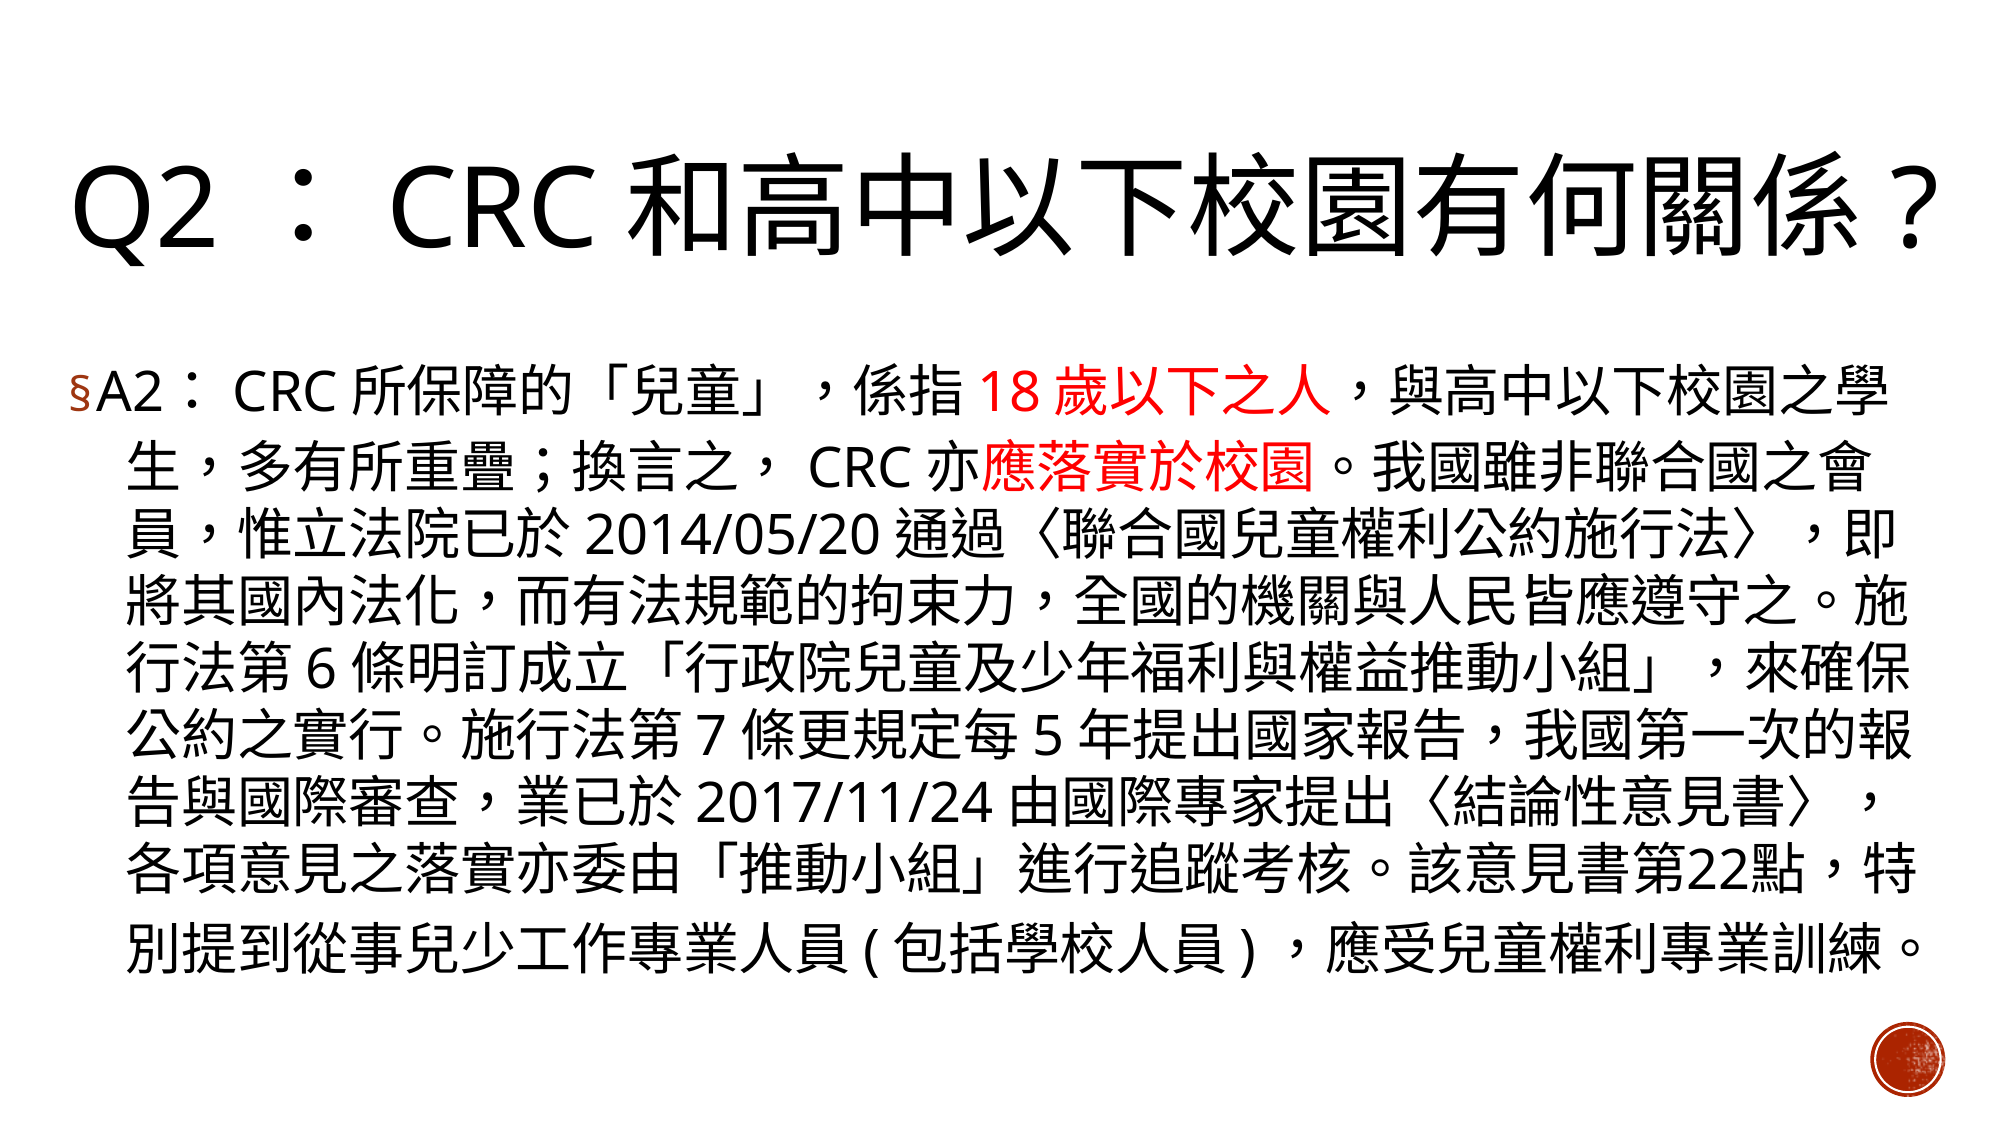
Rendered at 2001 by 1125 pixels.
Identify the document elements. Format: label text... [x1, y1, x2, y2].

title Q2：CRC和高中以下校園有何關係? [53, 79, 1937, 344]
list A2：CRC所保障的「兒童」，係指18歲以下之人，與高中以下校園之學生，多有所重疊；換言之，CRC亦應落實於校園。我國雖非聯合國之會員，惟立法院已於2014/05/20通過〈聯合國兒童權利公約施行法〉，即將其國內法化，而有法規範的拘束力，全國的機關與人民皆應遵守之。施行法第6條明訂成立「行政院兒童及少年福利與權益推動小組」，來確保公約之實行。施行法第7條更規定每5年提出國家報告，我國第一次的報告與國際審查，業已於2017/11/24由國際專家提出〈結論性意見書〉，各項意見之落實亦委由「推動小組」進行追蹤考核。該意見書第22點，特別提到從事兒少工作專業人員(包括學校人員)，應受兒童權利專業訓練。 [53, 348, 1937, 1013]
